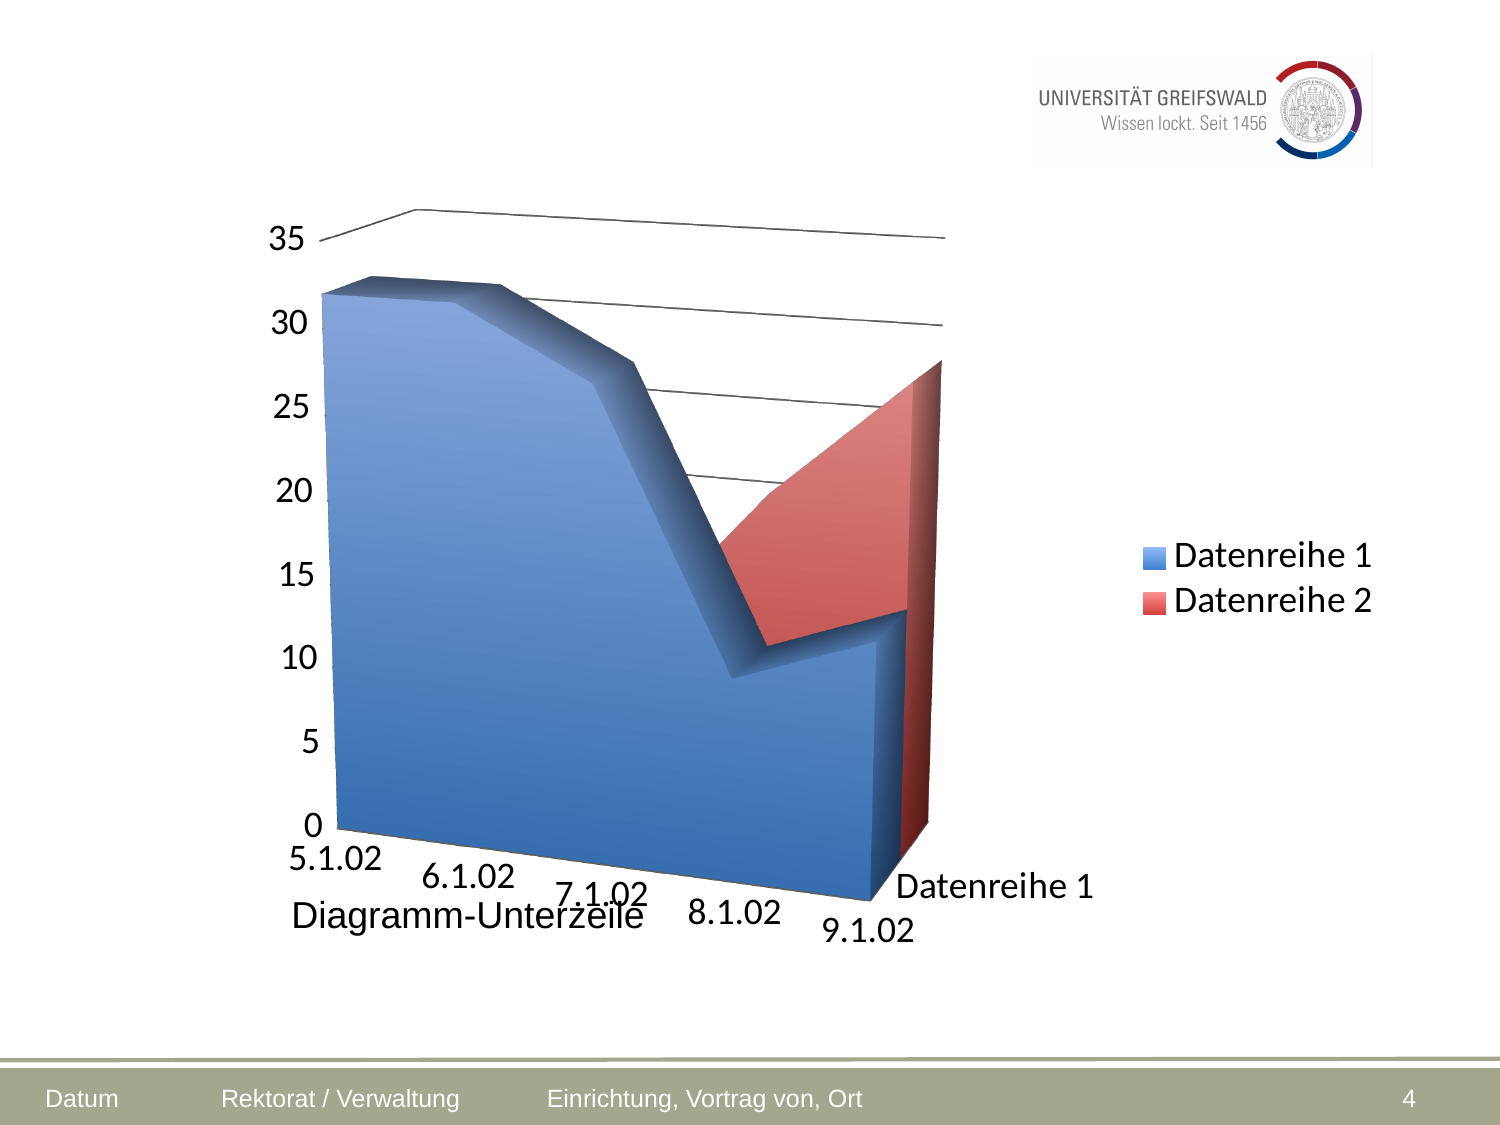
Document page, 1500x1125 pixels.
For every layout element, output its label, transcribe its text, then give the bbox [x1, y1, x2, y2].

chart [231, 194, 1398, 968]
text_box Diagramm-Unterzeile [276, 883, 1193, 945]
picture [1030, 52, 1372, 169]
